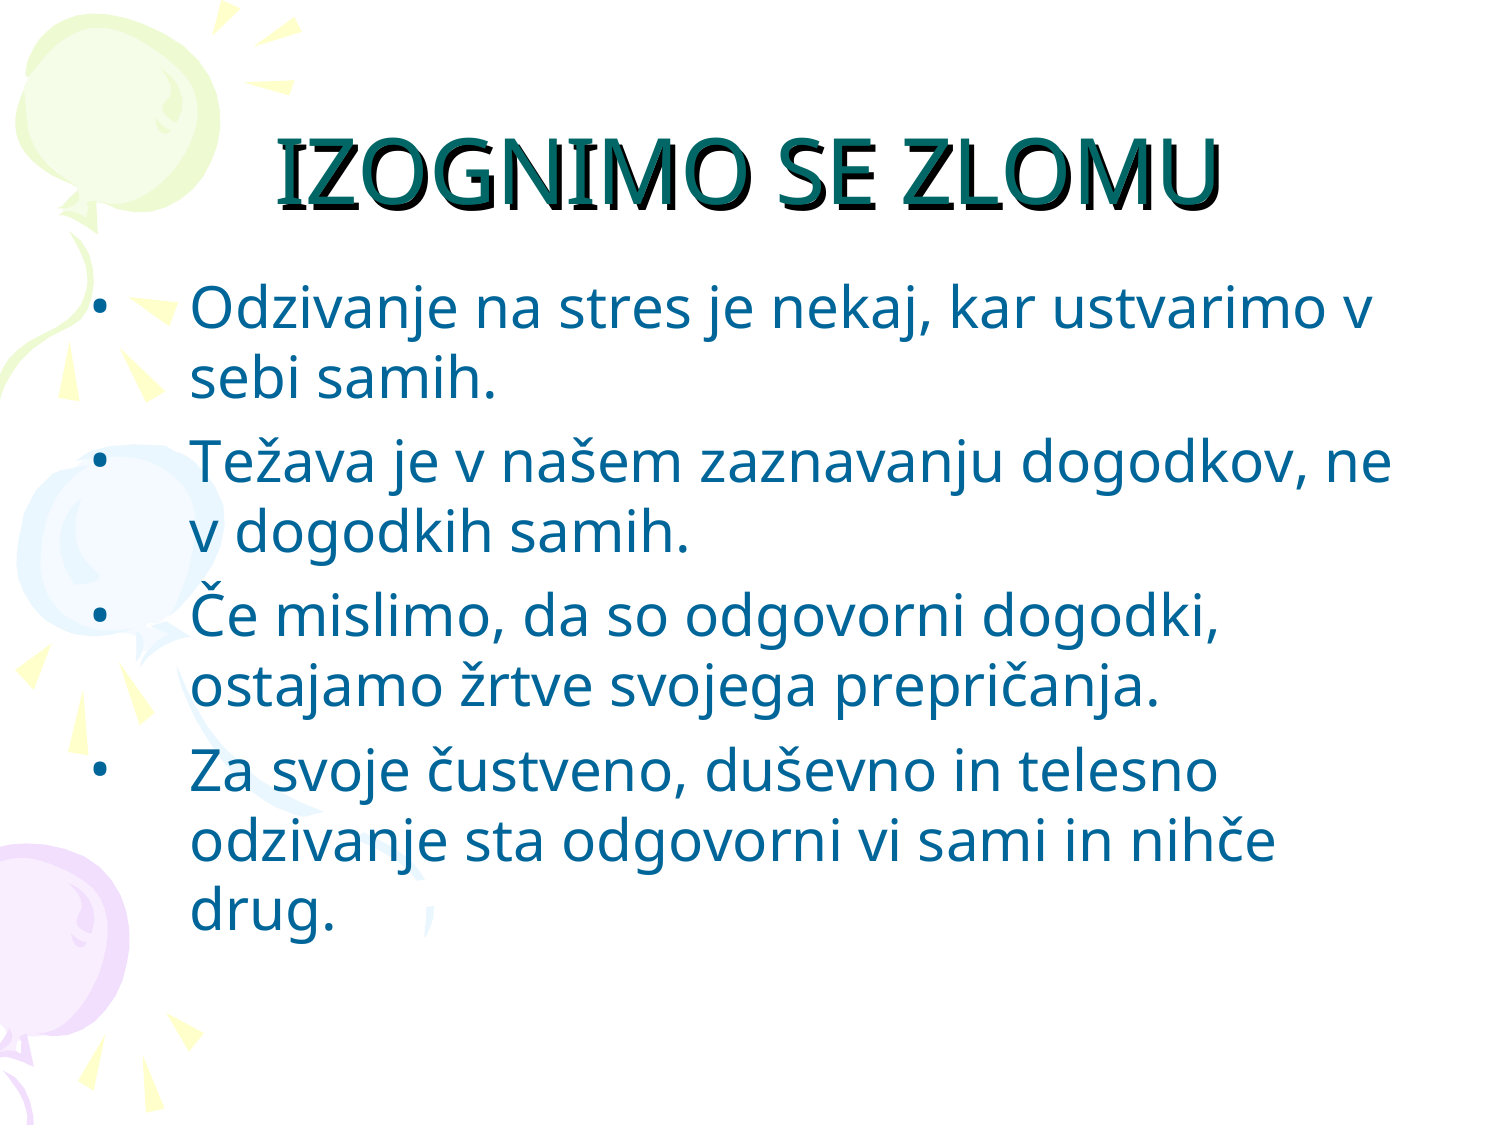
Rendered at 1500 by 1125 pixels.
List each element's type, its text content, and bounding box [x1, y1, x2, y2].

list Odzivanje na stres je nekaj, kar ustvarimo v sebi samih. Težava je v našem zaznavanju dogodkov, ne v dogodkih samih. Če mislimo, da so odgovorni dogodki, ostajamo žrtve svojega prepričanja. Za svoje čustveno, duševno in telesno odzivanje sta odgovorni vi sami in nihče drug. [75, 262, 1426, 994]
title IZOGNIMO SE ZLOMU [72, 16, 1426, 233]
